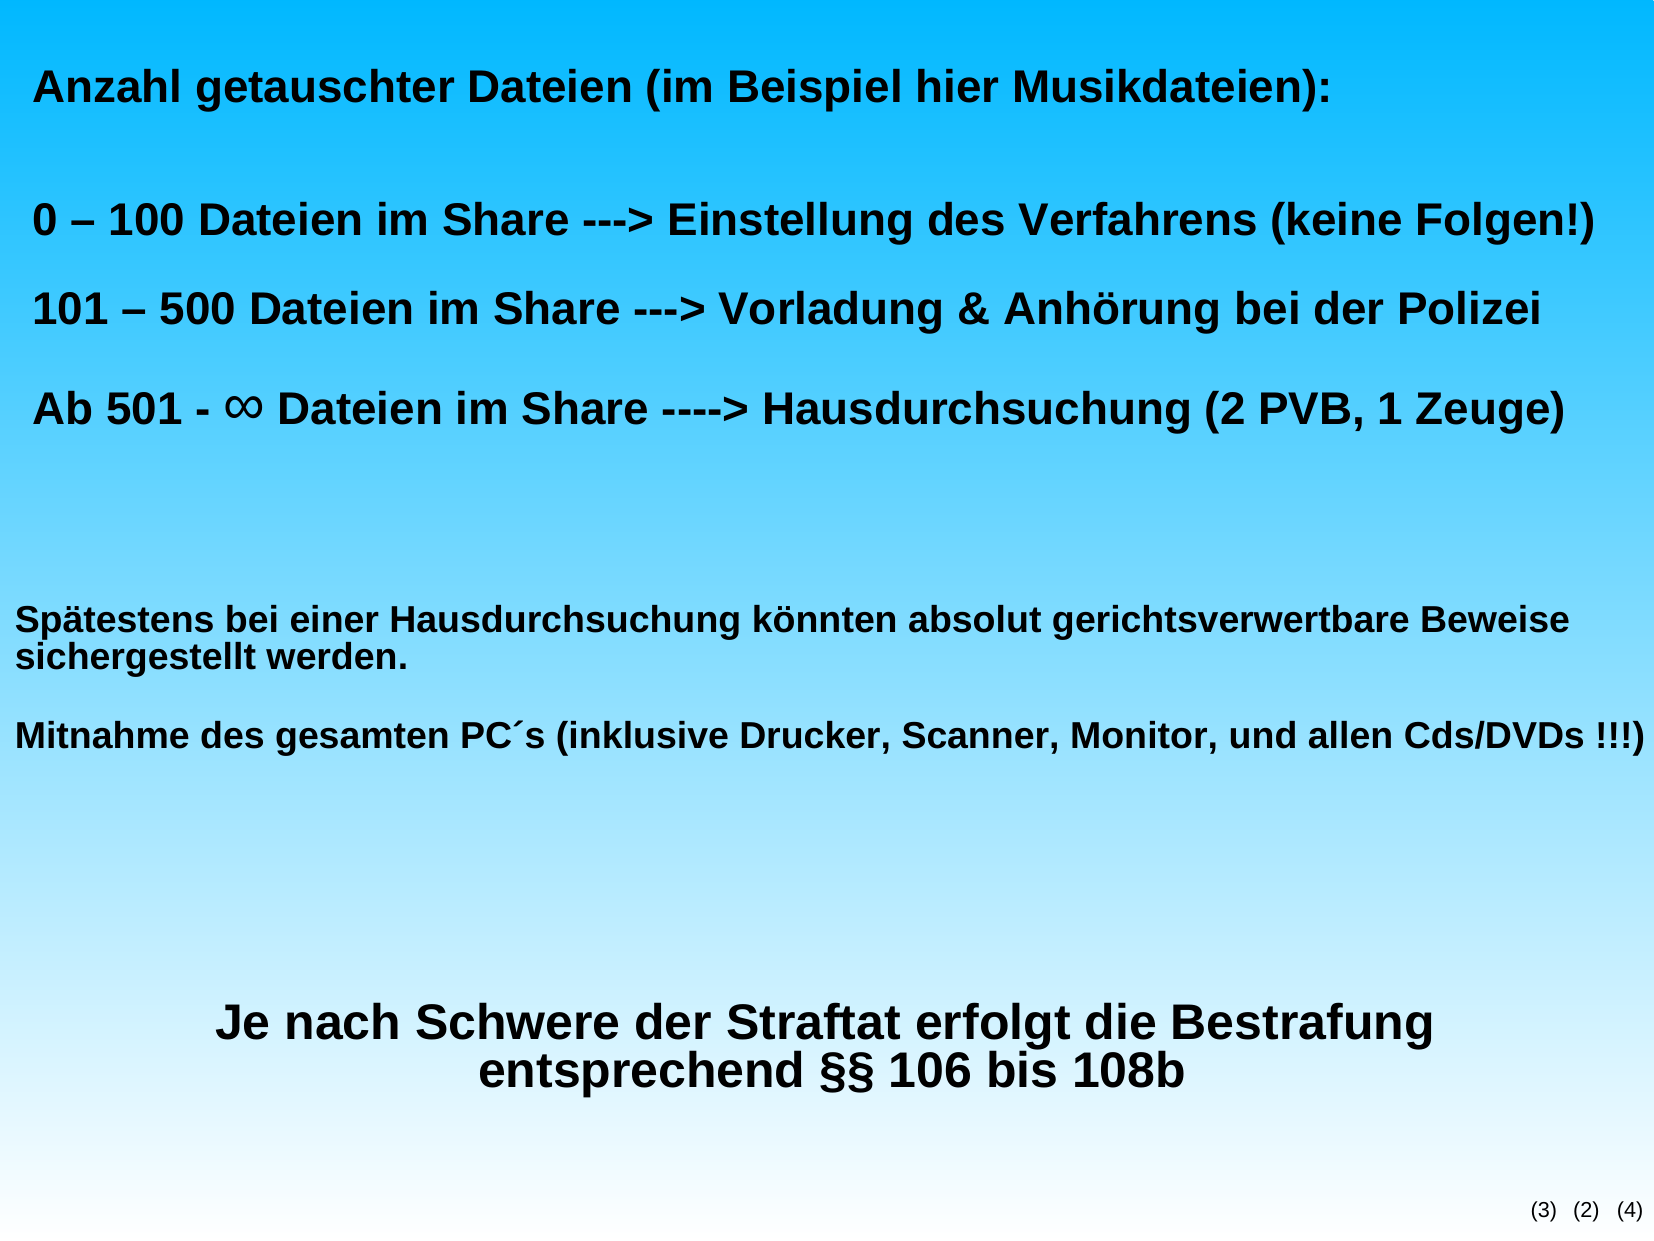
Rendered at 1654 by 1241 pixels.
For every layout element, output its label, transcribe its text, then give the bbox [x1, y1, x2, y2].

text_box (3)‏ [1515, 1186, 1573, 1241]
text_box Anzahl getauschter Dateien (im Beispiel hier Musikdateien): 0 – 100 Dateien im Share ---> Einstellung des Verfahrens (keine Folgen!) 101 – 500 Dateien im Share ---> Vorladung & Anhörung bei der Polizei Ab 501 - ∞ Dateien im Share ----> Hausdurchsuchung (2 PVB, 1 Zeuge)‏ [17, 59, 1654, 440]
text_box Spätestens bei einer Hausdurchsuchung könnten absolut gerichtsverwertbare Beweise sichergestellt werden. Mitnahme des gesamten PC´s (inklusive Drucker, Scanner, Monitor, und allen Cds/DVDs !!!)‏ [0, 596, 1654, 786]
text_box (4)‏ [1615, 1186, 1654, 1241]
text_box (2)‏ [1573, 1186, 1615, 1241]
text_box Je nach Schwere der Straftat erfolgt die Bestrafung entsprechend §§ 106 bis 108b [200, 993, 1465, 1123]
